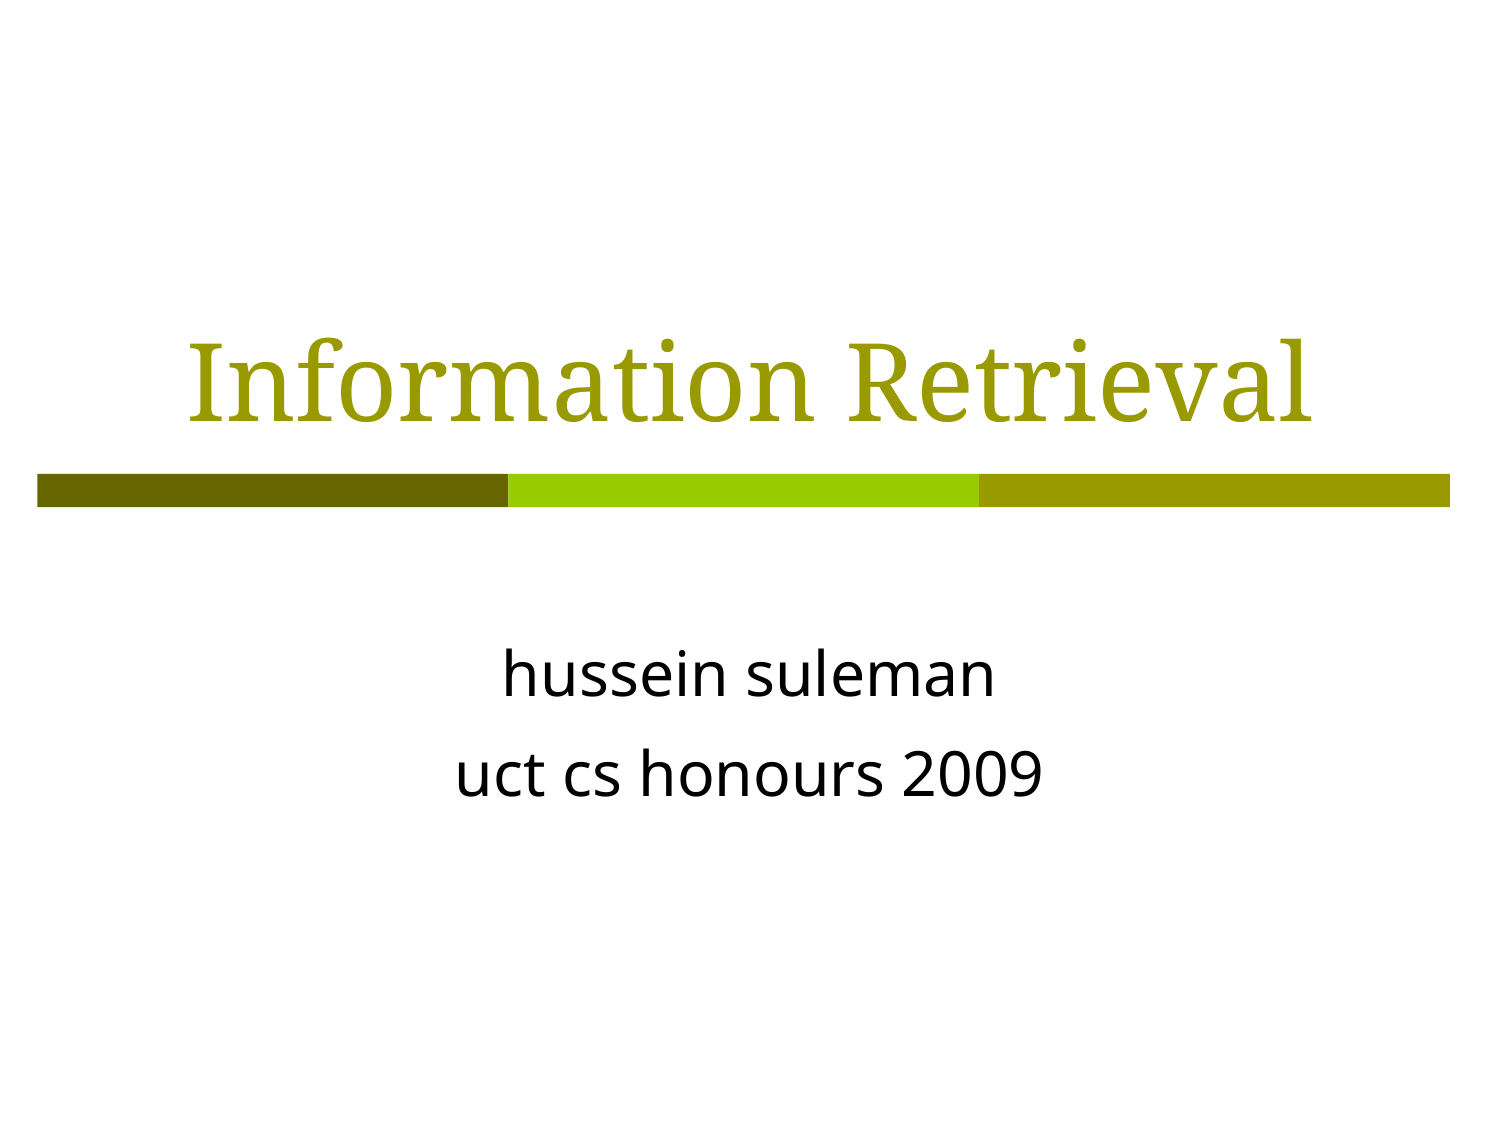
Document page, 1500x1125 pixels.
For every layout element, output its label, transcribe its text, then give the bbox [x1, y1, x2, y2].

title Information Retrieval [112, 112, 1388, 462]
subtitle hussein suleman uct cs honours 2009 [225, 621, 1276, 899]
